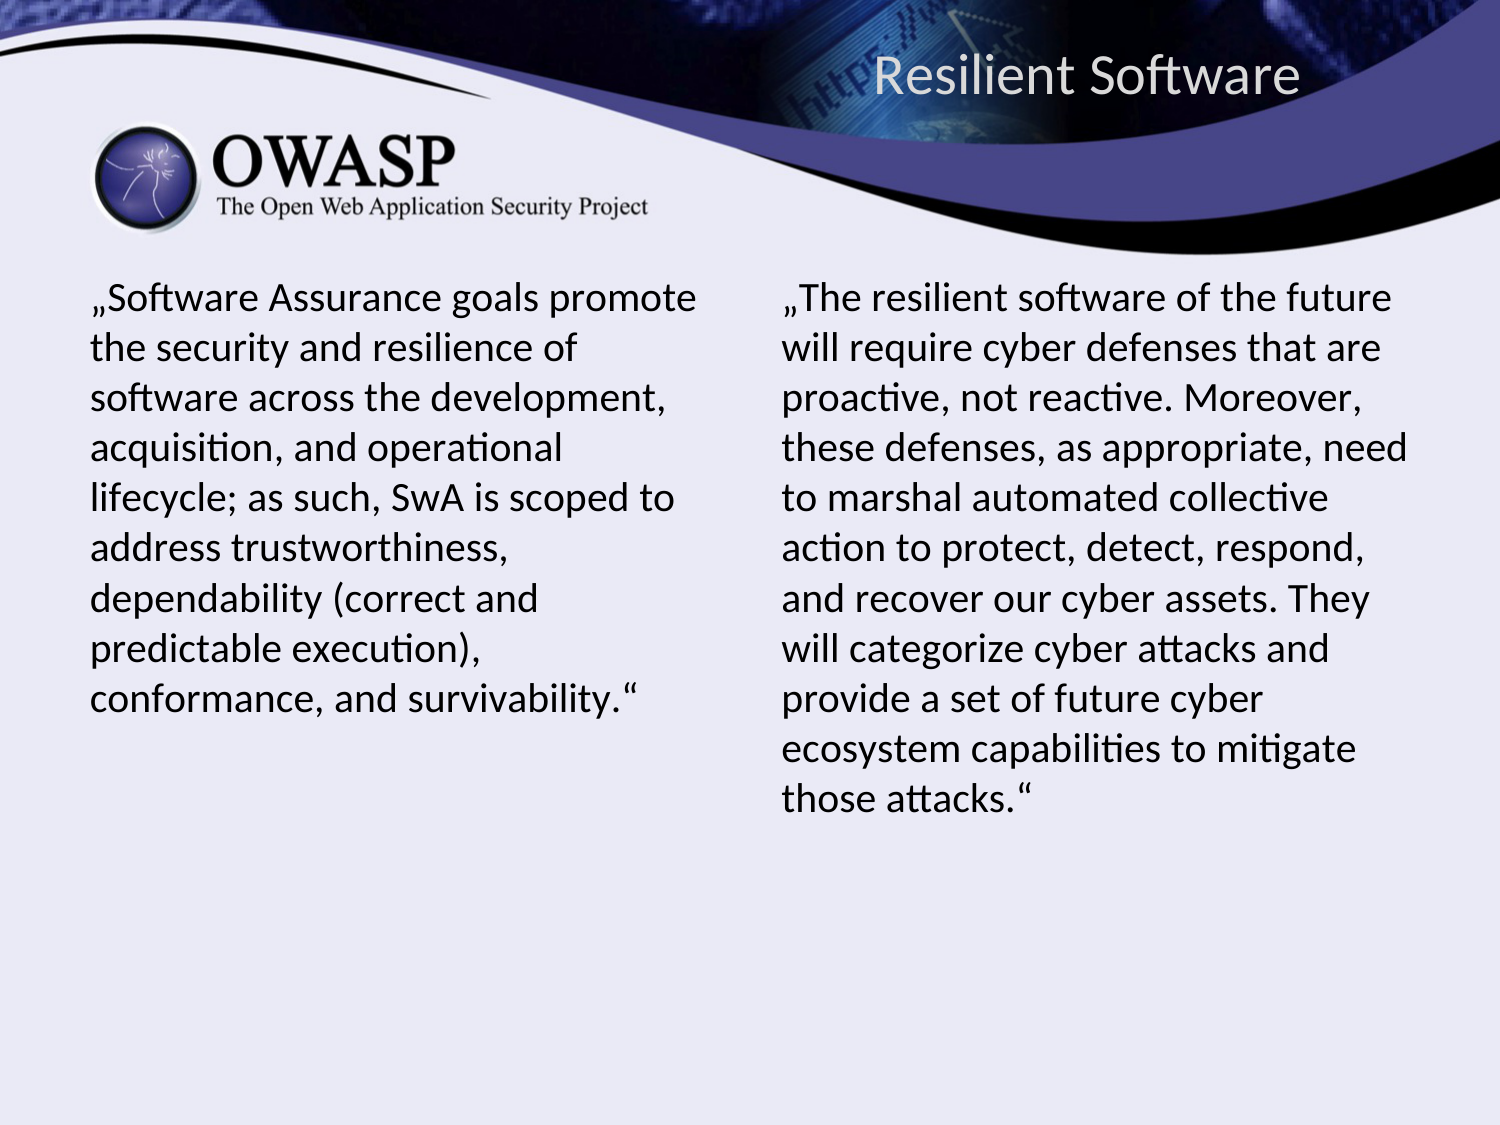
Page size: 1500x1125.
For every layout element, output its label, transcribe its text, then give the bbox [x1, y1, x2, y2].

list „Software Assurance goals promote the security and resilience of software across the development, acquisition, and operational lifecycle; as such, SwA is scoped to address trustworthiness, dependability (correct and predictable execution), conformance, and survivability.“ [75, 262, 734, 1018]
list „The resilient software of the future will require cyber defenses that are proactive, not reactive. Moreover, these defenses, as appropriate, need to marshal automated collective action to protect, detect, respond, and recover our cyber assets. They will categorize cyber attacks and provide a set of future cyber ecosystem capabilities to mitigate those attacks.“ [766, 262, 1426, 1018]
picture [0, 0, 1500, 1125]
title Resilient Software [699, 0, 1476, 149]
